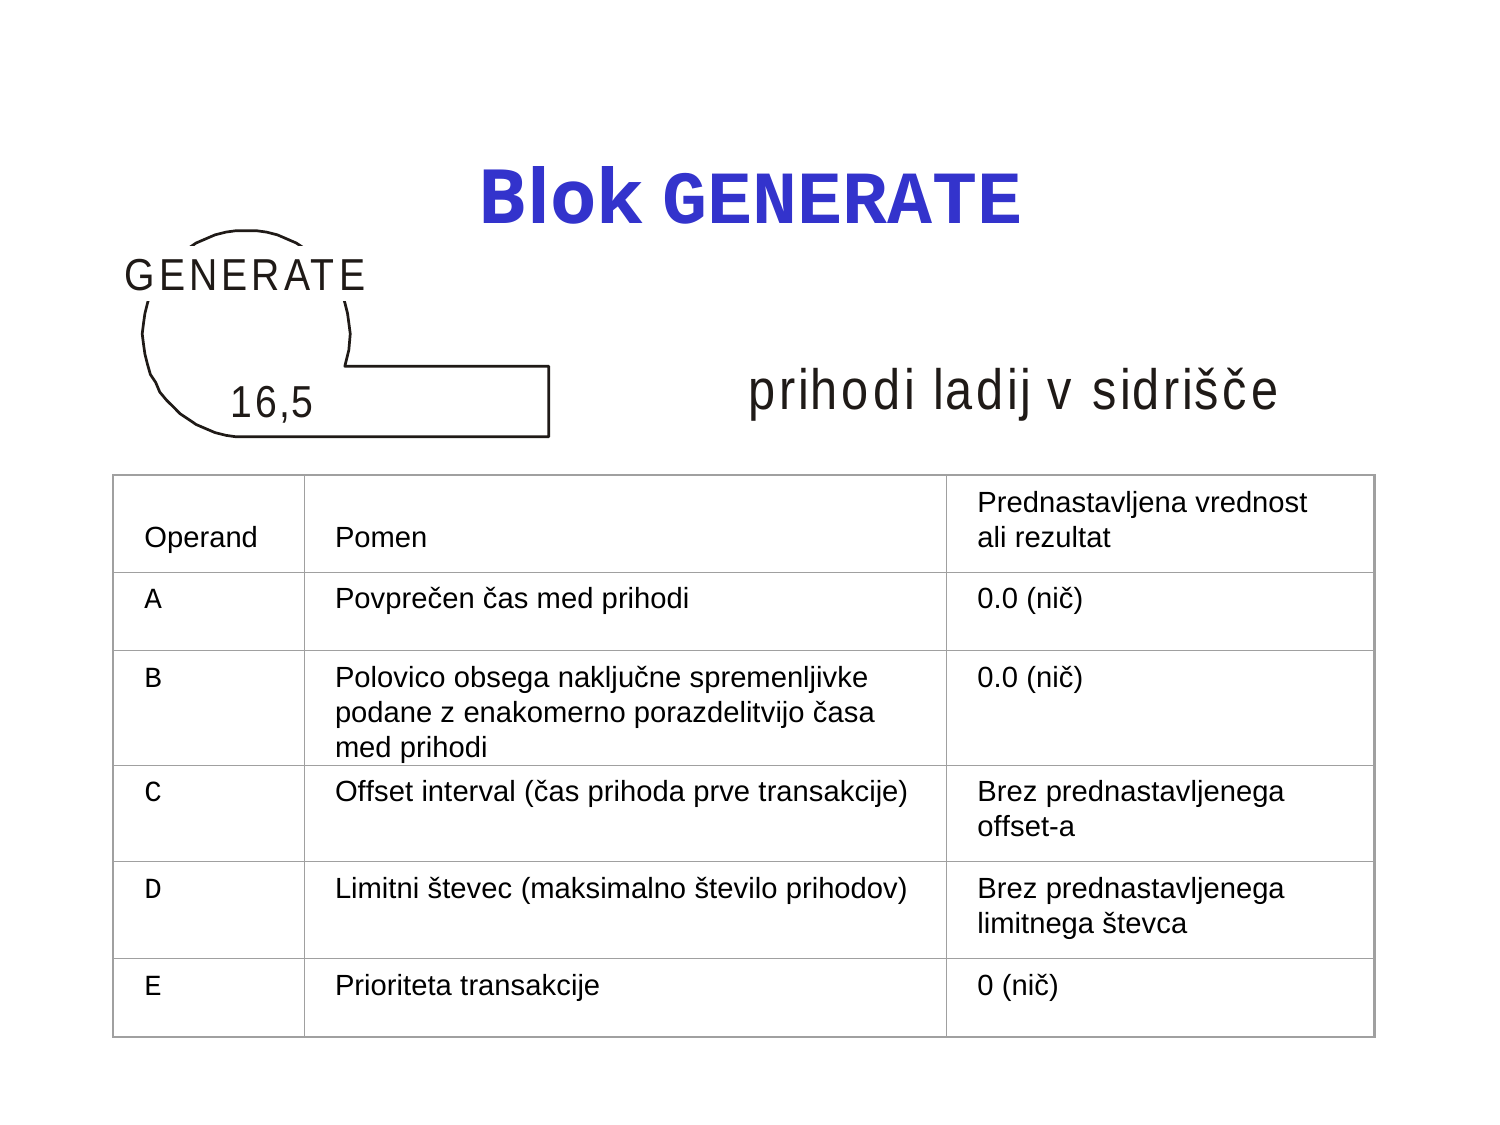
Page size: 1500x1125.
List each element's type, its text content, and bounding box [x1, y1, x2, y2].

text_box Offset interval (čas prihoda prve transakcije) [320, 766, 931, 861]
chart [112, 222, 1288, 445]
title Blok GENERATE [112, 99, 1388, 288]
text_box Prioriteta transakcije [320, 959, 931, 1036]
text_box Brez prednastavljenega limitnega števca [962, 862, 1358, 958]
text_box Brez prednastavljenega offset-a [962, 766, 1358, 861]
text_box Limitni števec (maksimalno število prihodov) [320, 862, 931, 958]
text_box Pomen [320, 476, 931, 572]
text_box 0.0 (nič) [962, 573, 1358, 650]
text_box 0.0 (nič) [962, 651, 1358, 765]
text_box Povprečen čas med prihodi [320, 573, 931, 650]
text_box Prednastavljena vrednost ali rezultat [962, 476, 1358, 572]
text_box B [129, 651, 289, 765]
text_box Polovico obsega naključne spremenljivke podane z enakomerno porazdelitvijo časa med prihodi [320, 651, 931, 765]
text_box A [129, 573, 289, 650]
text_box D [129, 862, 289, 958]
text_box C [129, 766, 289, 861]
text_box E [129, 959, 289, 1036]
text_box 0 (nič) [962, 959, 1358, 1036]
text_box Operand [129, 476, 289, 572]
